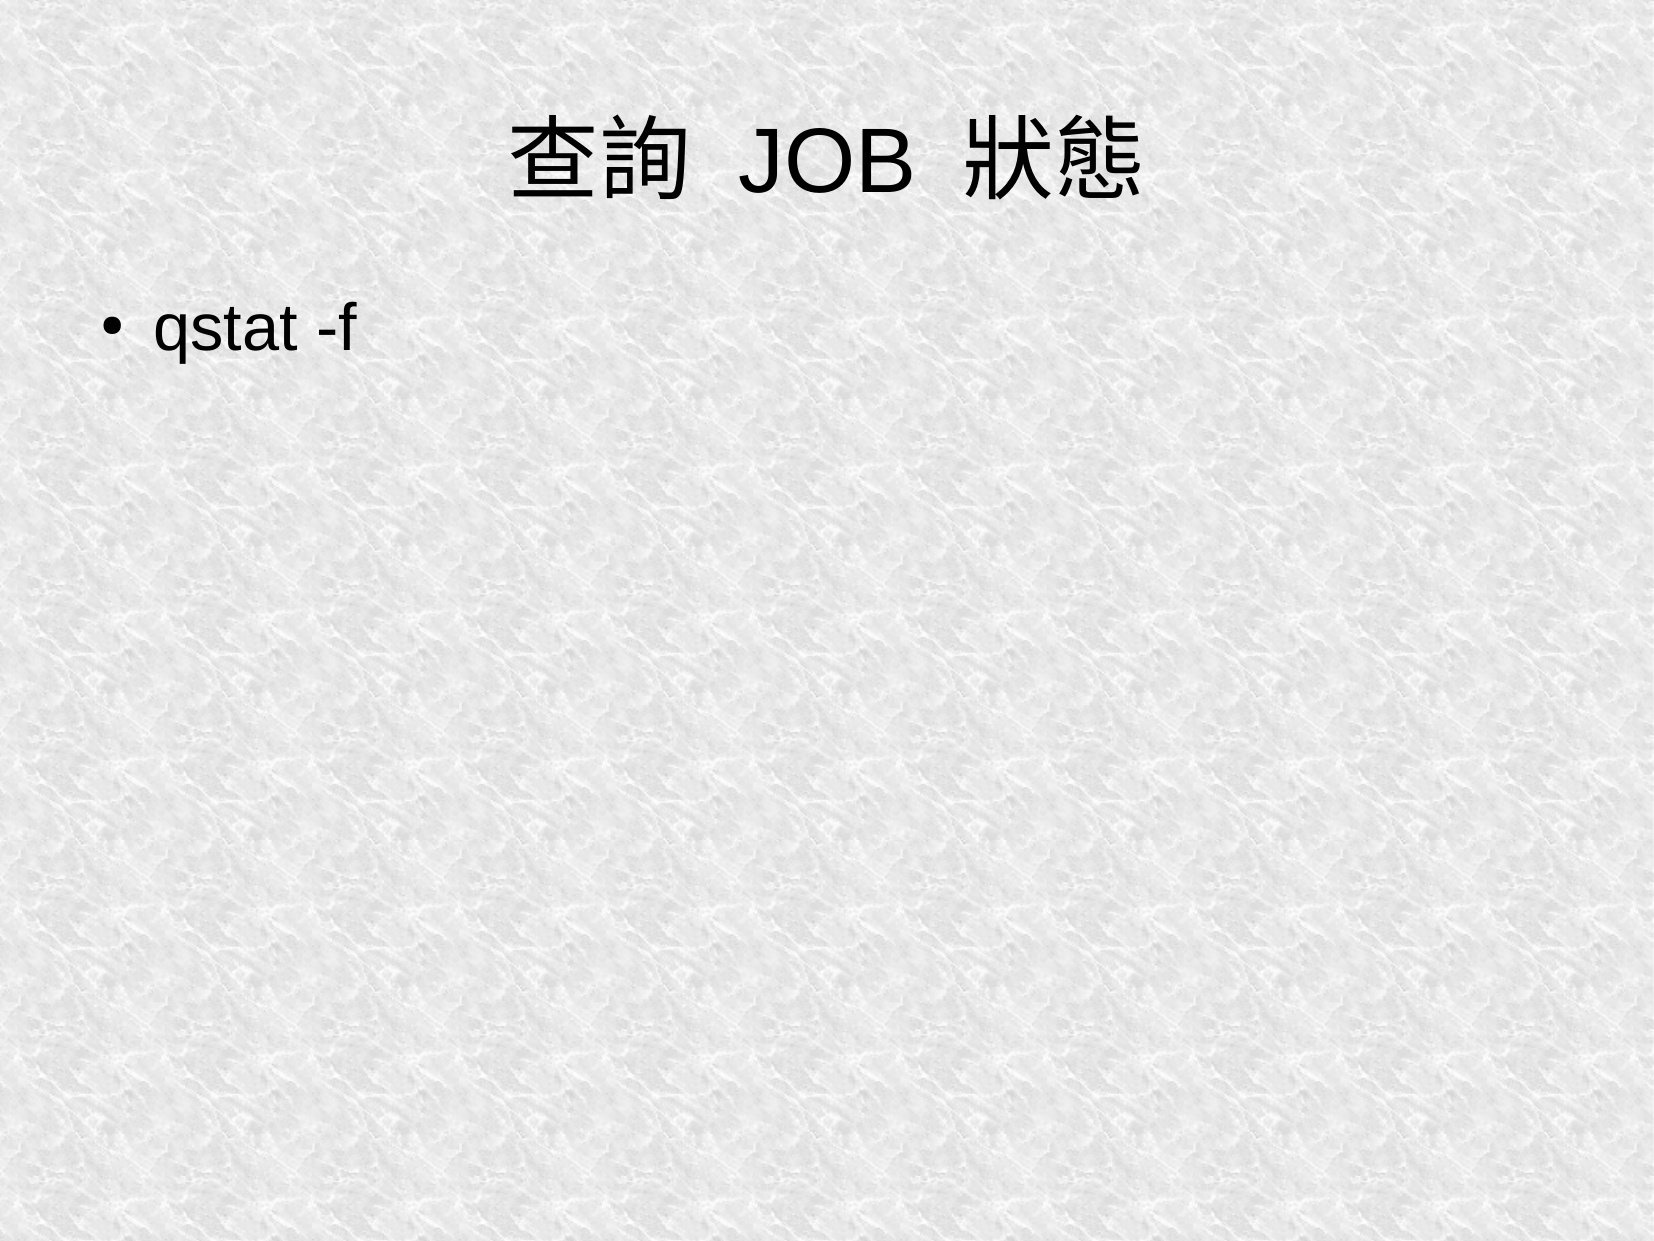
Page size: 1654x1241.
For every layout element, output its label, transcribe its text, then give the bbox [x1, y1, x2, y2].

title 查詢 JOB 狀態 [82, 97, 1571, 209]
list qstat -f [82, 290, 1571, 562]
picture [0, 0, 1654, 1241]
